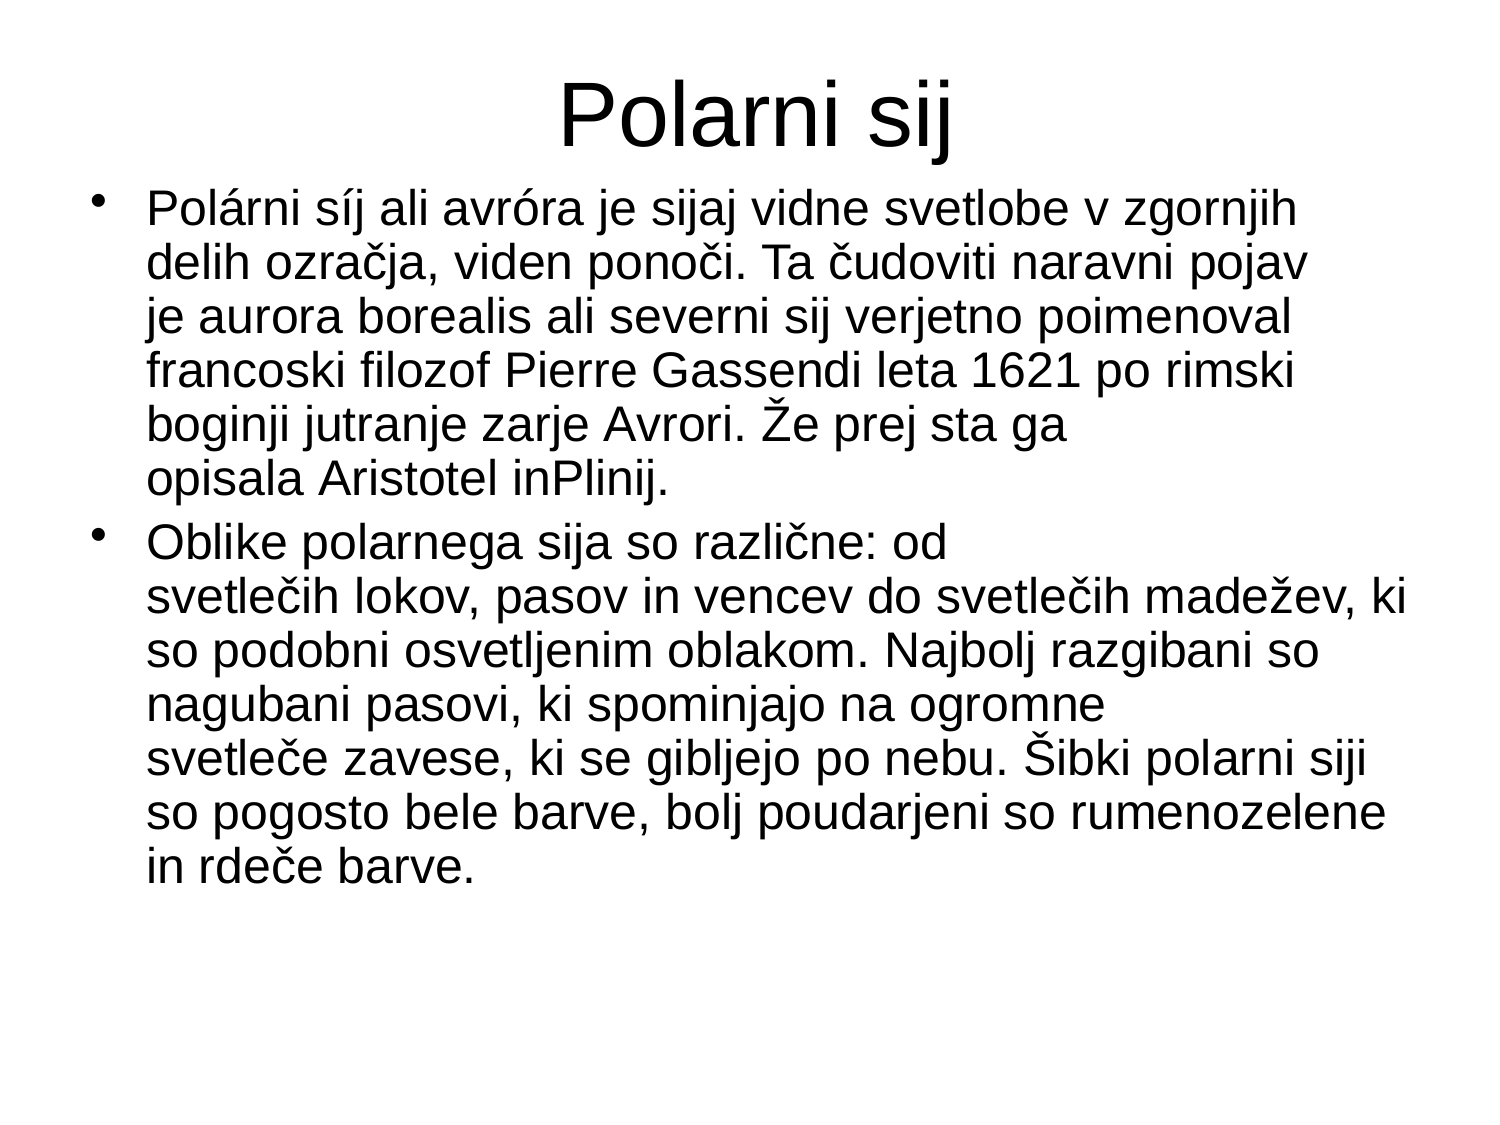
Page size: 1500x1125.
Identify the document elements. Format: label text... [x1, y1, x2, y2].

list Polárni síj ali avróra je sijaj vidne svetlobe v zgornjih delih ozračja, viden ponoči. Ta čudoviti naravni pojav je aurora borealis ali severni sij verjetno poimenoval francoski filozof Pierre Gassendi leta 1621 po rimski boginji jutranje zarje Avrori. Že prej sta ga opisala Aristotel inPlinij. Oblike polarnega sija so različne: od svetlečih lokov, pasov in vencev do svetlečih madežev, ki so podobni osvetljenim oblakom. Najbolj razgibani so nagubani pasovi, ki spominjajo na ogromne svetleče zavese, ki se gibljejo po nebu. Šibki polarni siji so pogosto bele barve, bolj poudarjeni so rumenozelene in rdeče barve. [75, 174, 1425, 1005]
title Polarni sij [87, 45, 1425, 174]
